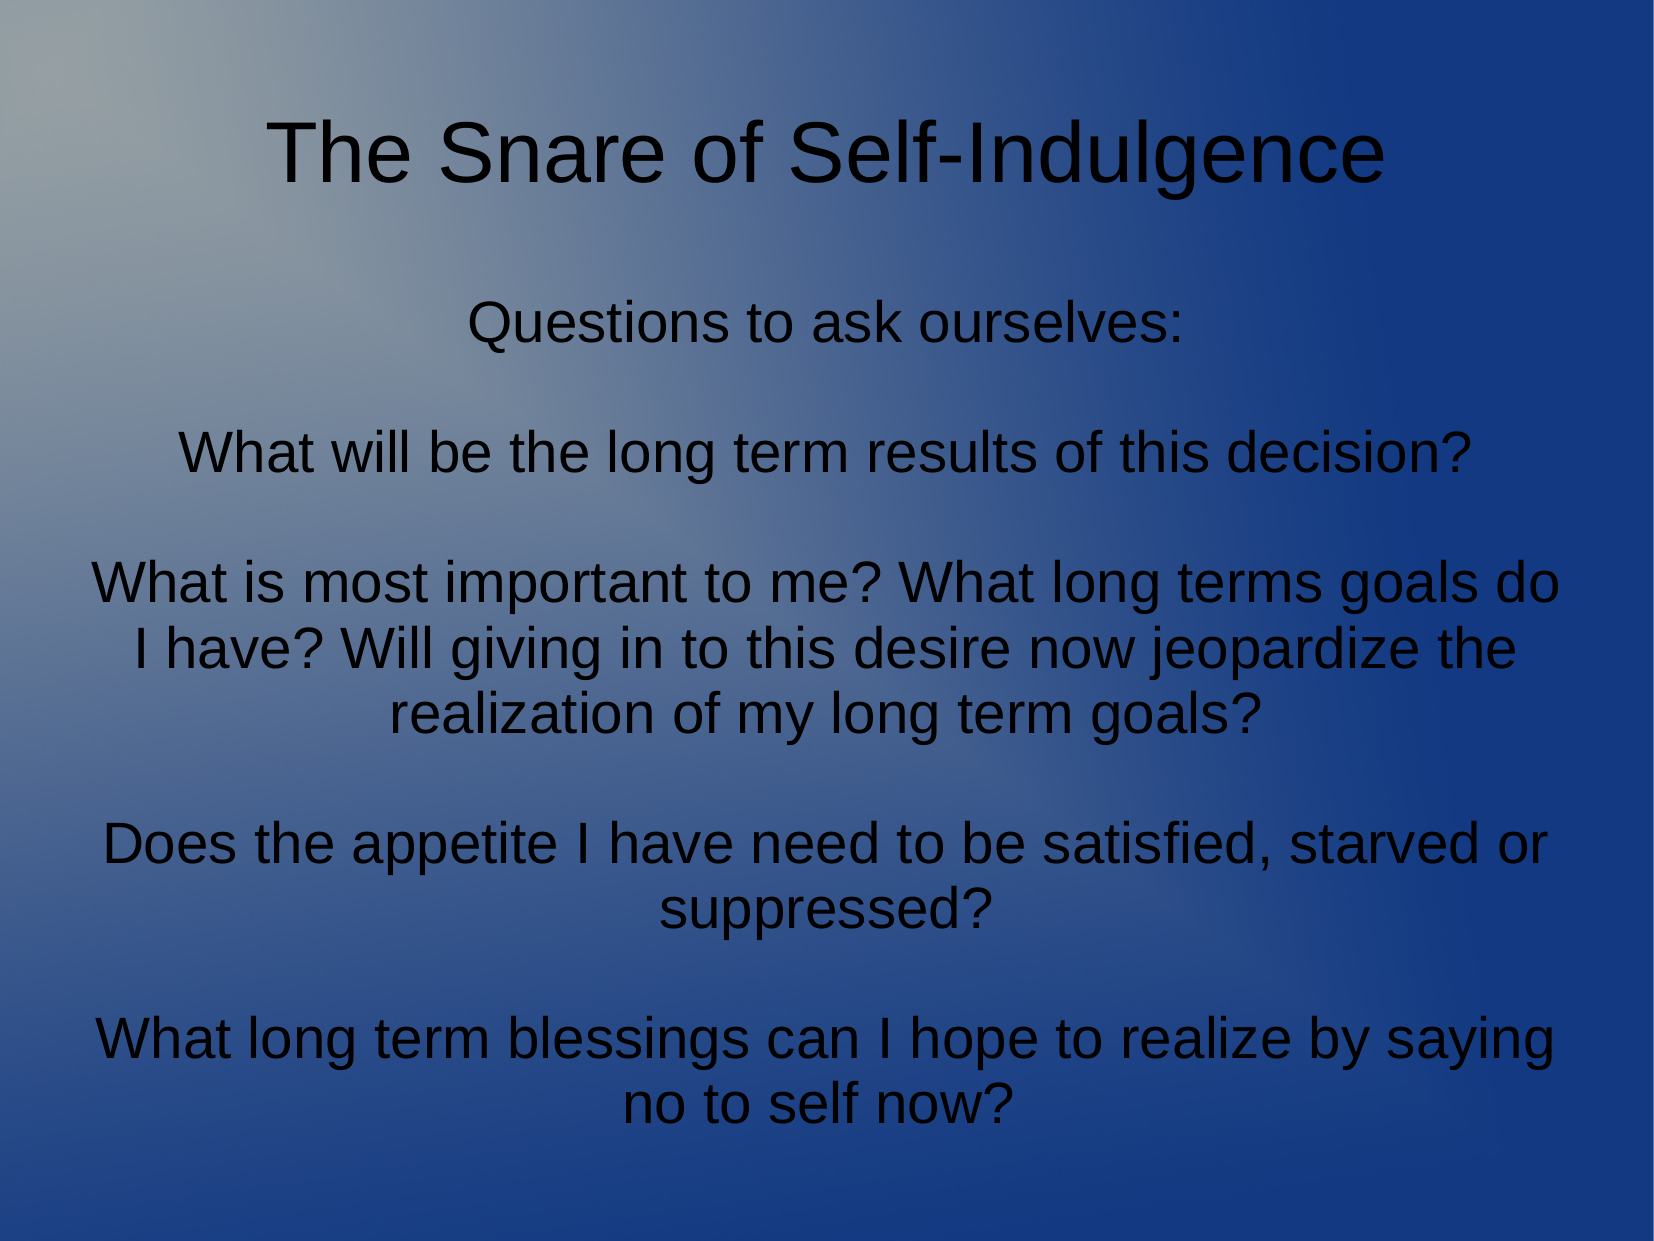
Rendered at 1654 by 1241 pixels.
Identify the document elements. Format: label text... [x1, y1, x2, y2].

picture [0, 0, 1654, 1241]
subtitle Questions to ask ourselves: What will be the long term results of this decision? What is most important to me? What long terms goals do I have? Will giving in to this desire now jeopardize the realization of my long term goals? Does the appetite I have need to be satisfied, starved or suppressed? What long term blessings can I hope to realize by saying no to self now? [82, 290, 1571, 1241]
title The Snare of Self-Indulgence [82, 49, 1571, 257]
